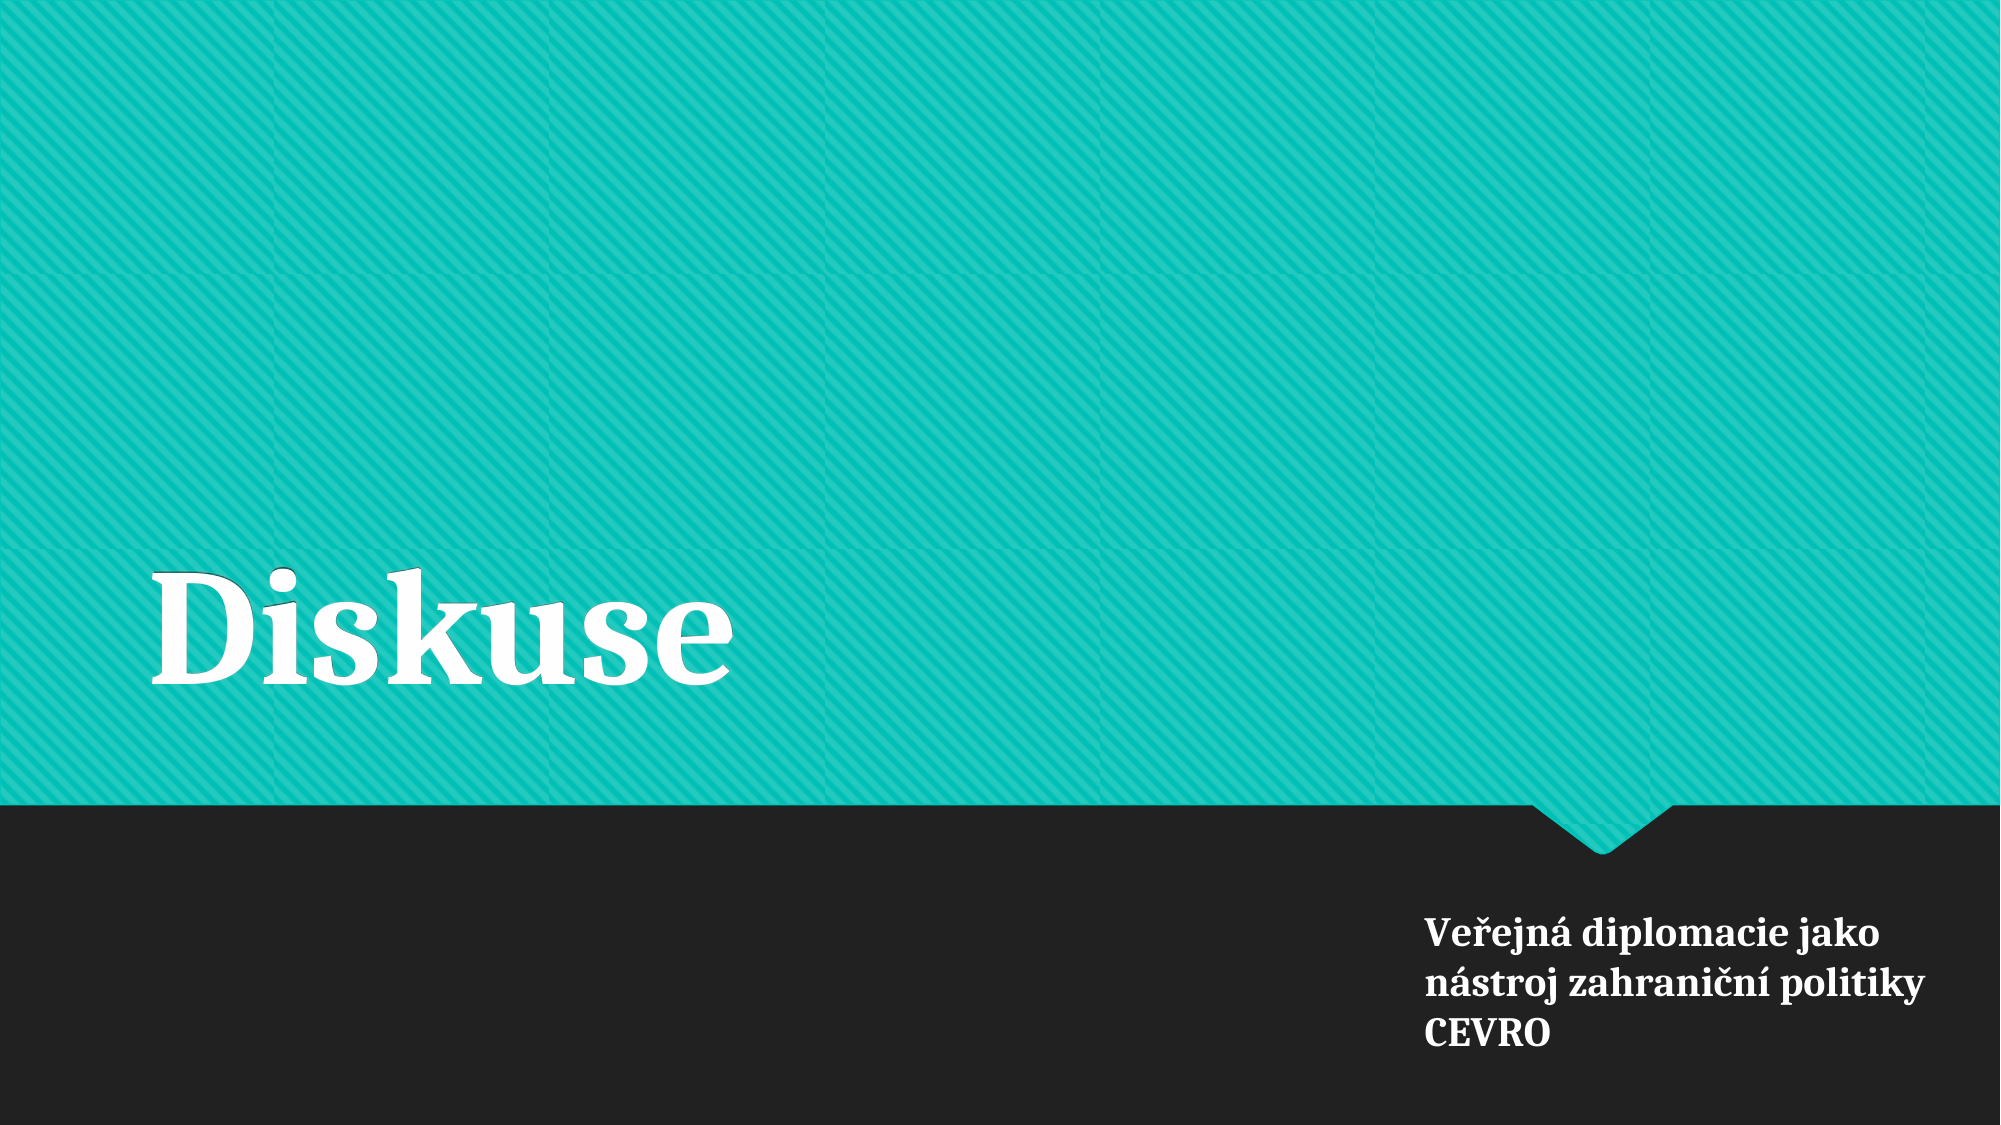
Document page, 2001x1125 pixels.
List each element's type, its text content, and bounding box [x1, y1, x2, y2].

text_box Veřejná diplomacie jako nástroj zahraniční politiky CEVRO [1410, 898, 1971, 1063]
title Diskuse [533, 321, 1299, 563]
